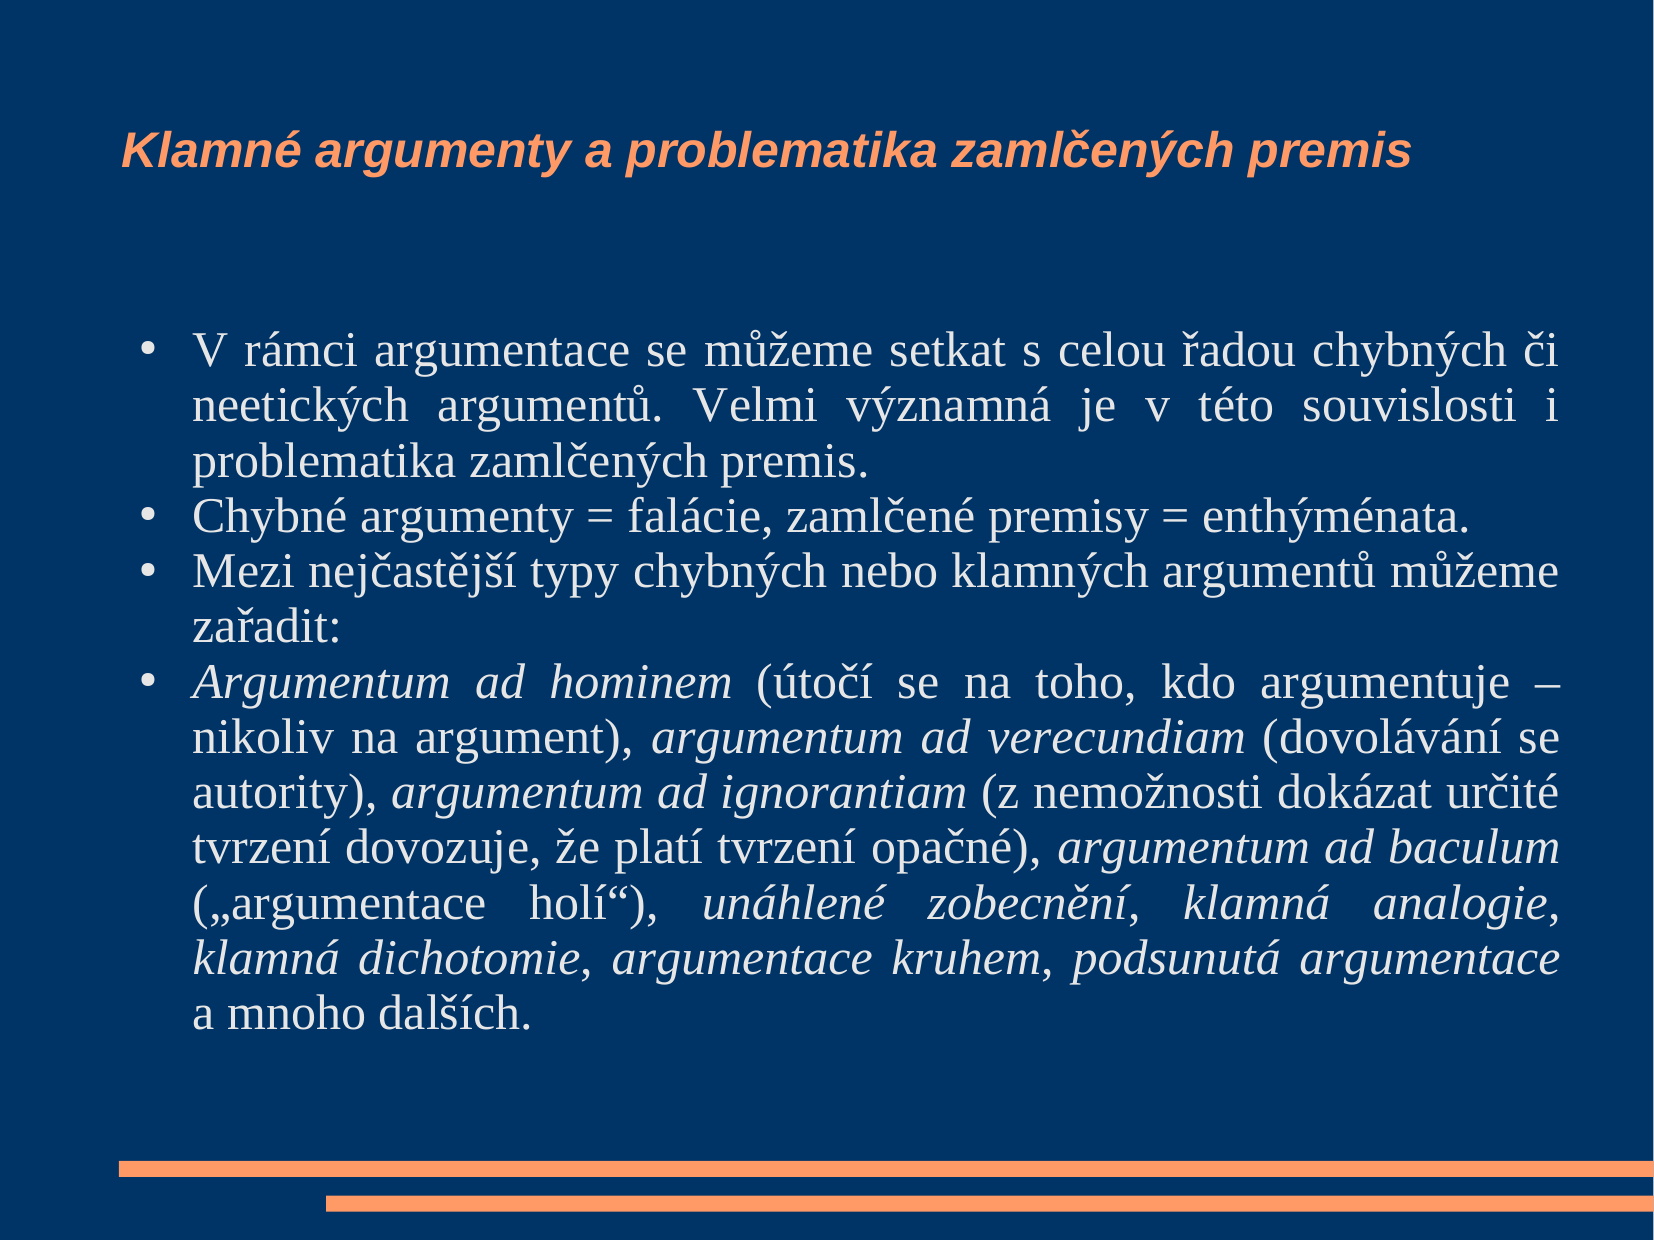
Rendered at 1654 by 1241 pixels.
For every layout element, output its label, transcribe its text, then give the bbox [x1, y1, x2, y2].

list V rámci argumentace se můžeme setkat s celou řadou chybných či neetických argumentů. Velmi významná je v této souvislosti i problematika zamlčených premis. Chybné argumenty = falácie, zamlčené premisy = enthýménata. Mezi nejčastější typy chybných nebo klamných argumentů můžeme zařadit: Argumentum ad hominem (útočí se na toho, kdo argumentuje – nikoliv na argument), argumentum ad verecundiam (dovolávání se autority), argumentum ad ignorantiam (z nemožnosti dokázat určité tvrzení dovozuje, že platí tvrzení opačné), argumentum ad baculum („argumentace holí“), unáhlené zobecnění, klamná analogie, klamná dichotomie, argumentace kruhem, podsunutá argumentace a mnoho dalších. [121, 322, 1561, 1132]
title Klamné argumenty a problematika zamlčených premis [121, 46, 1534, 254]
